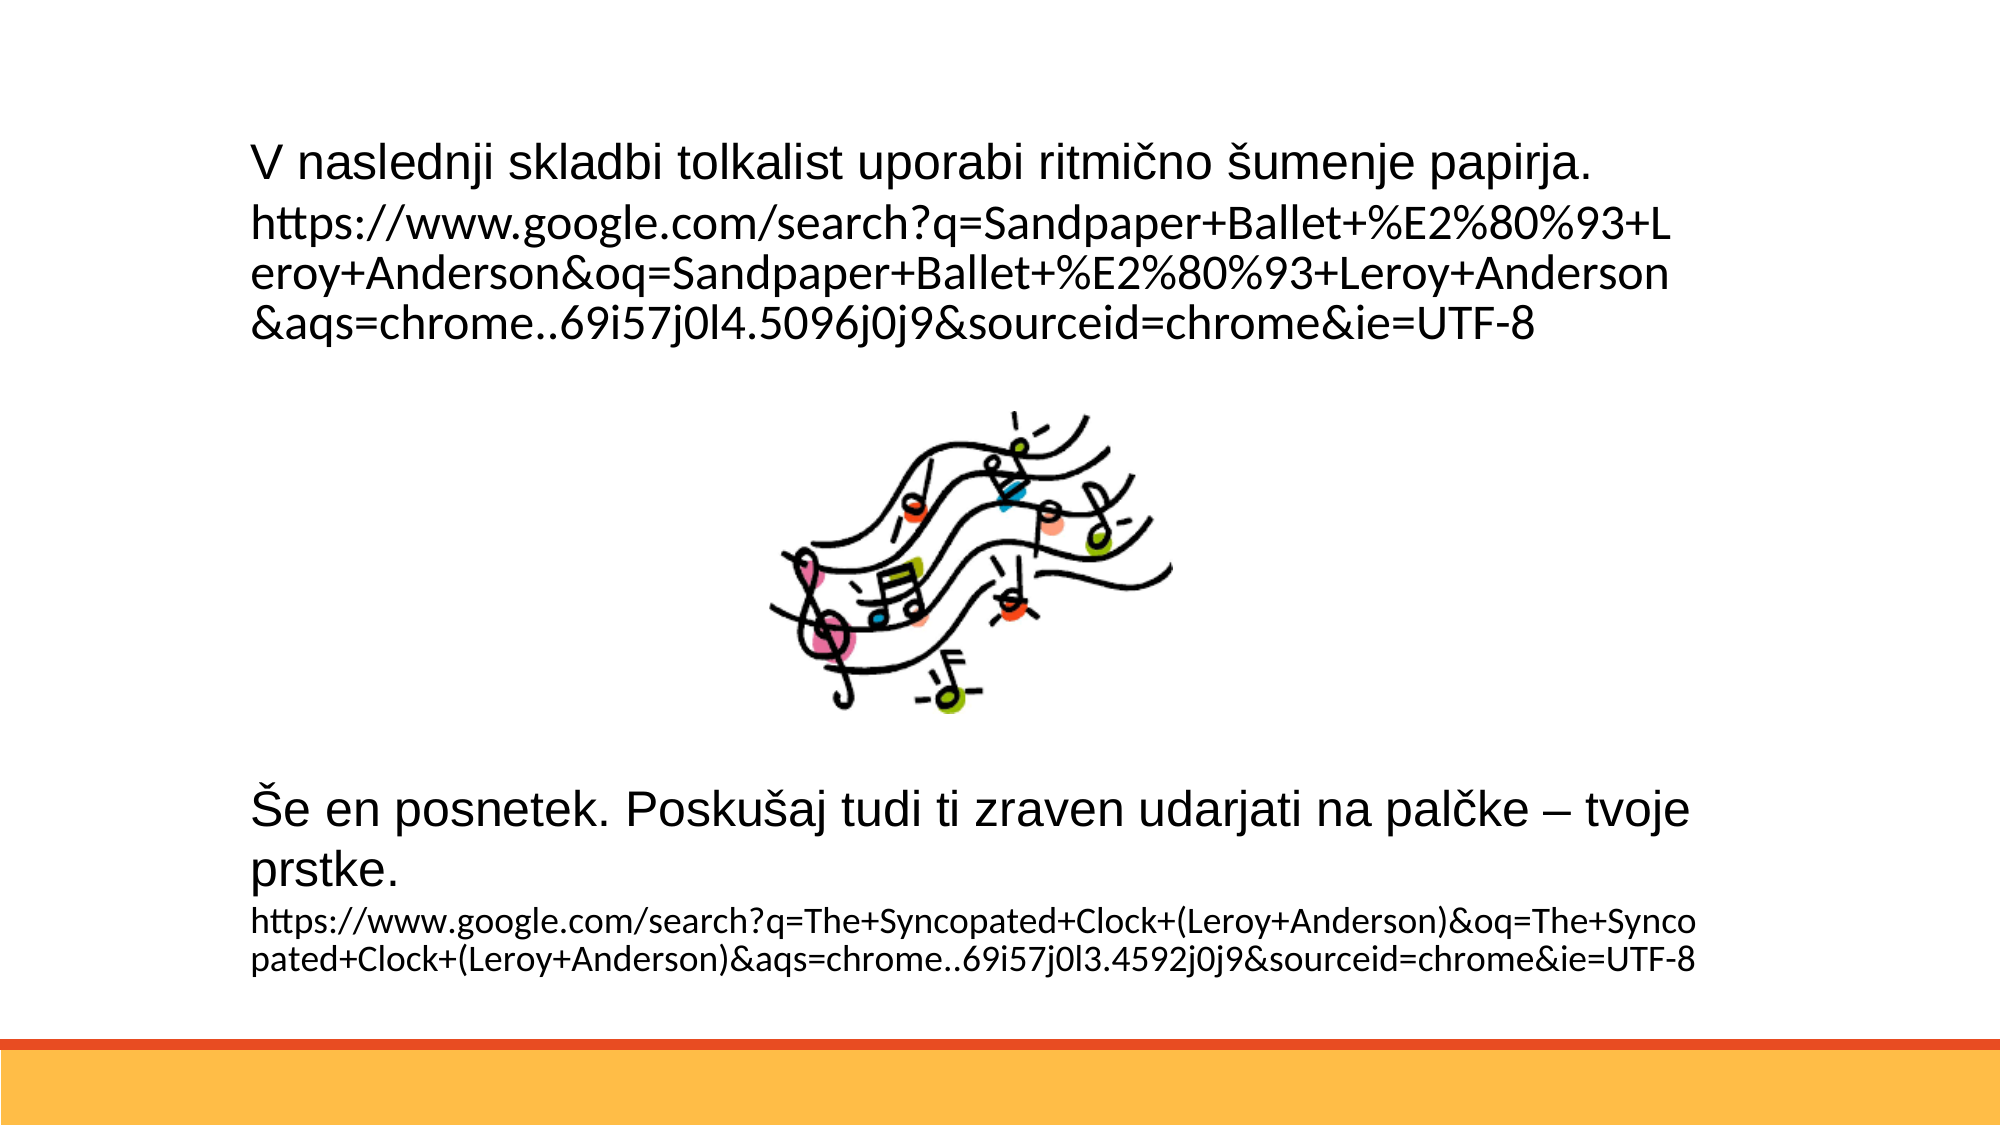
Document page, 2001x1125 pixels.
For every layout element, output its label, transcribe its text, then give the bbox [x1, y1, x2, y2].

text_box Še en posnetek. Poskušaj tudi ti zraven udarjati na palčke – tvoje prstke. https://www.google.com/search?q=The+Syncopated+Clock+(Leroy+Anderson)&oq=The+Syncopated+Clock+(Leroy+Anderson)&aqs=chrome..69i57j0l3.4592j0j9&sourceid=chrome&ie=UTF-8 [235, 769, 1722, 949]
text_box V naslednji skladbi tolkalist uporabi ritmično šumenje papirja. https://www.google.com/search?q=Sandpaper+Ballet+%E2%80%93+Leroy+Anderson&oq=Sandpaper+Ballet+%E2%80%93+Leroy+Anderson&aqs=chrome..69i57j0l4.5096j0j9&sourceid=chrome&ie=UTF-8 [235, 122, 1710, 377]
picture [769, 411, 1173, 714]
